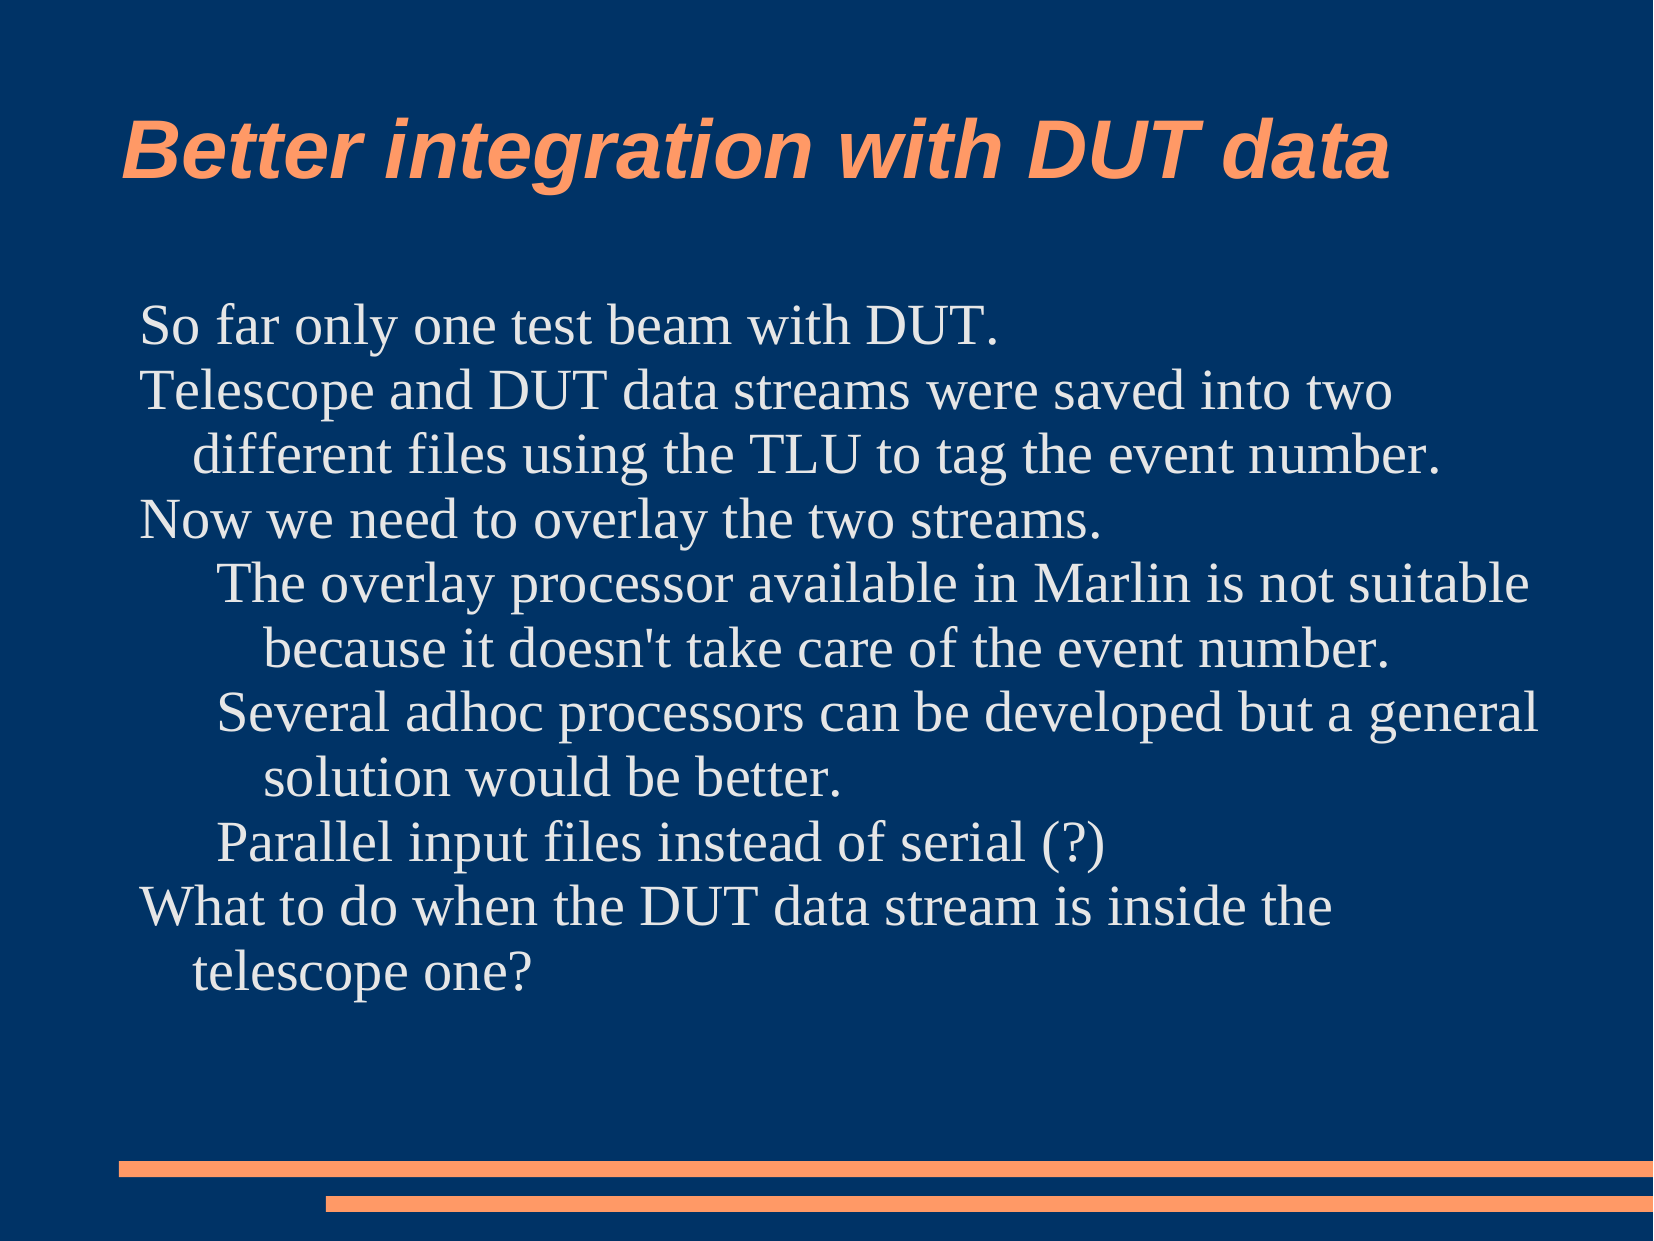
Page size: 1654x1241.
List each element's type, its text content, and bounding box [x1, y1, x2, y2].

title Better integration with DUT data [121, 46, 1534, 254]
list So far only one test beam with DUT. Telescope and DUT data streams were saved into two different files using the TLU to tag the event number. Now we need to overlay the two streams. The overlay processor available in Marlin is not suitable because it doesn't take care of the event number. Several adhoc processors can be developed but a general solution would be better. Parallel input files instead of serial (?) What to do when the DUT data stream is inside the telescope one? [121, 292, 1561, 1103]
